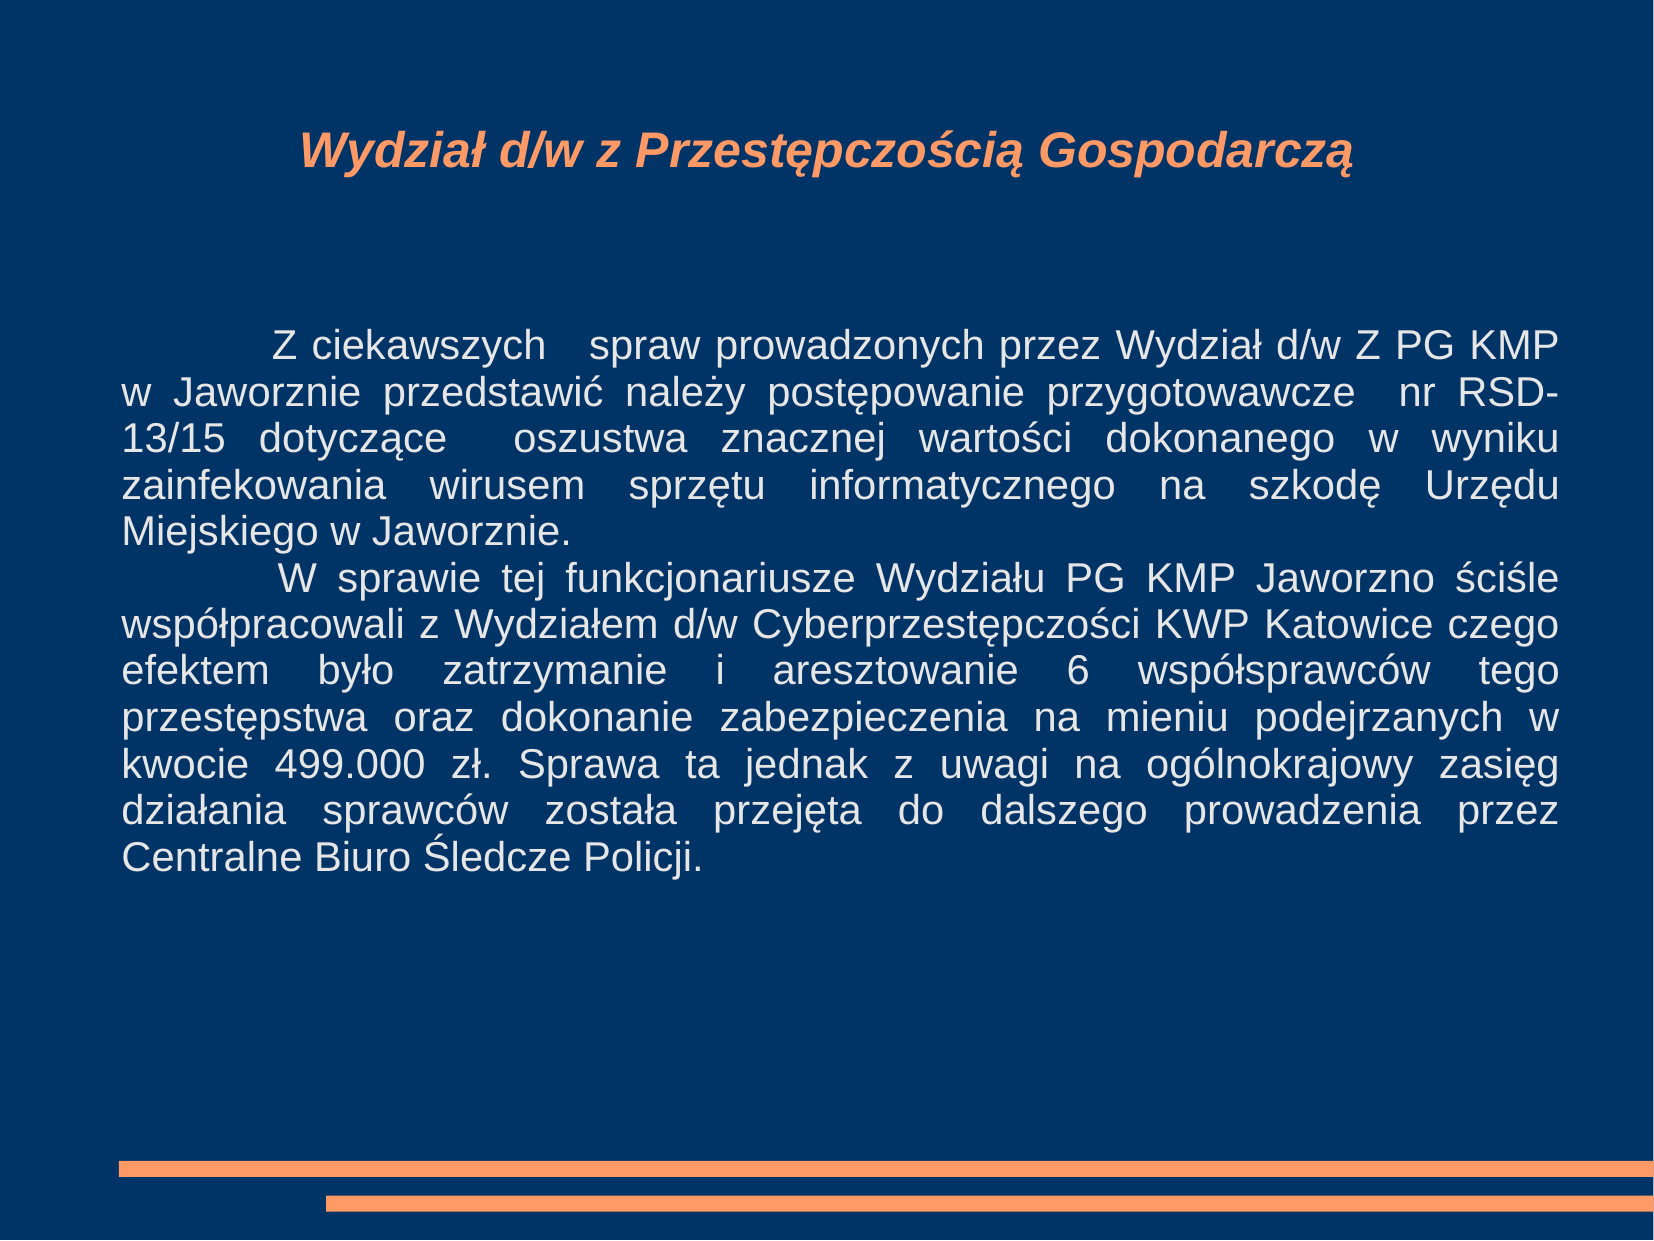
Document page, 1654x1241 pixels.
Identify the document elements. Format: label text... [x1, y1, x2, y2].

list Z ciekawszych spraw prowadzonych przez Wydział d/w Z PG KMP w Jaworznie przedstawić należy postępowanie przygotowawcze nr RSD-13/15 dotyczące oszustwa znacznej wartości dokonanego w wyniku zainfekowania wirusem sprzętu informatycznego na szkodę Urzędu Miejskiego w Jaworznie. W sprawie tej funkcjonariusze Wydziału PG KMP Jaworzno ściśle współpracowali z Wydziałem d/w Cyberprzestępczości KWP Katowice czego efektem było zatrzymanie i aresztowanie 6 współsprawców tego przestępstwa oraz dokonanie zabezpieczenia na mieniu podejrzanych w kwocie 499.000 zł. Sprawa ta jednak z uwagi na ogólnokrajowy zasięg działania sprawców została przejęta do dalszego prowadzenia przez Centralne Biuro Śledcze Policji. [121, 322, 1561, 1132]
title Wydział d/w z Przestępczością Gospodarczą [121, 46, 1534, 254]
